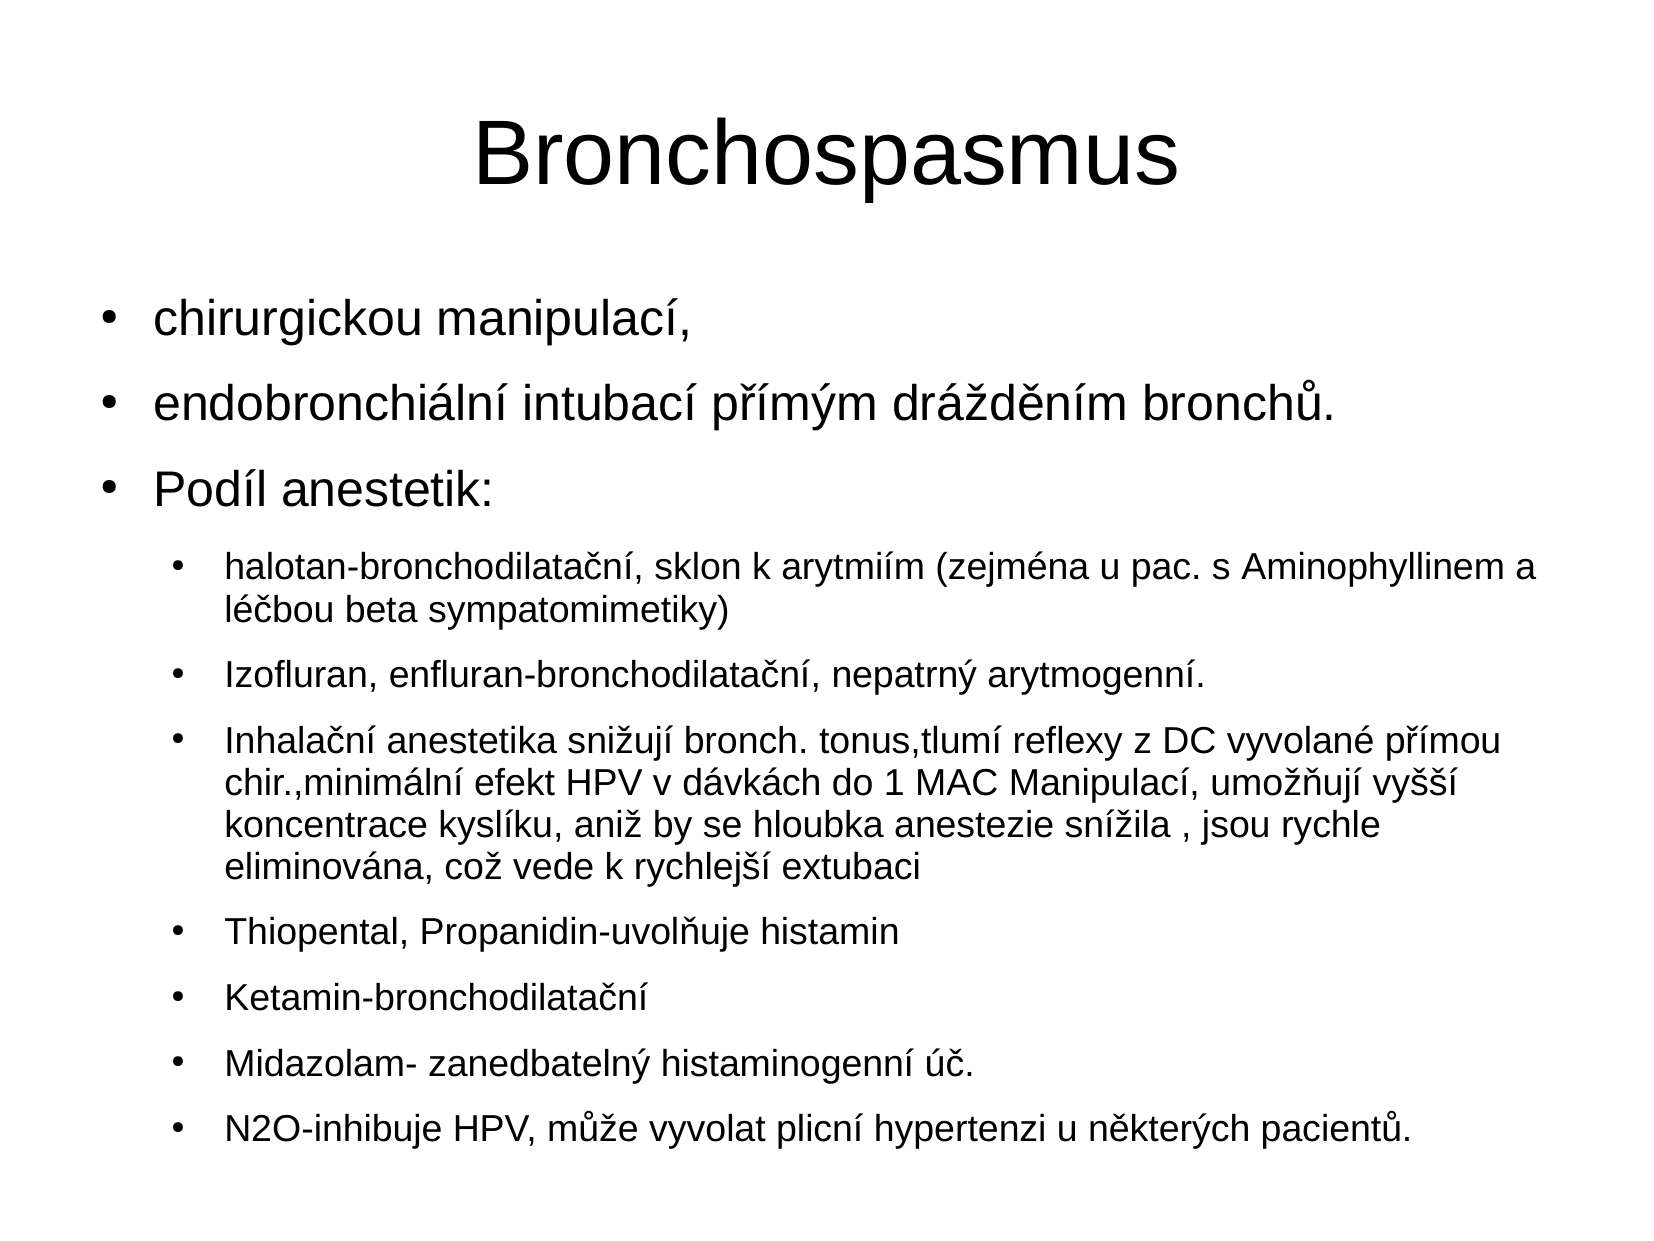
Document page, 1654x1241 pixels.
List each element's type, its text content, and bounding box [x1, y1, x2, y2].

title Bronchospasmus [82, 56, 1571, 250]
list chirurgickou manipulací, endobronchiální intubací přímým drážděním bronchů. Podíl anestetik: halotan-bronchodilatační, sklon k arytmiím (zejména u pac. s Aminophyllinem a léčbou beta sympatomimetiky) Izofluran, enfluran-bronchodilatační, nepatrný arytmogenní. Inhalační anestetika snižují bronch. tonus,tlumí reflexy z DC vyvolané přímou chir.,minimální efekt HPV v dávkách do 1 MAC Manipulací, umožňují vyšší koncentrace kyslíku, aniž by se hloubka anestezie snížila , jsou rychle eliminována, což vede k rychlejší extubaci Thiopental, Propanidin-uvolňuje histamin Ketamin-bronchodilatační Midazolam- zanedbatelný histaminogenní úč. N2O-inhibuje HPV, může vyvolat plicní hypertenzi u některých pacientů. [82, 290, 1571, 1151]
